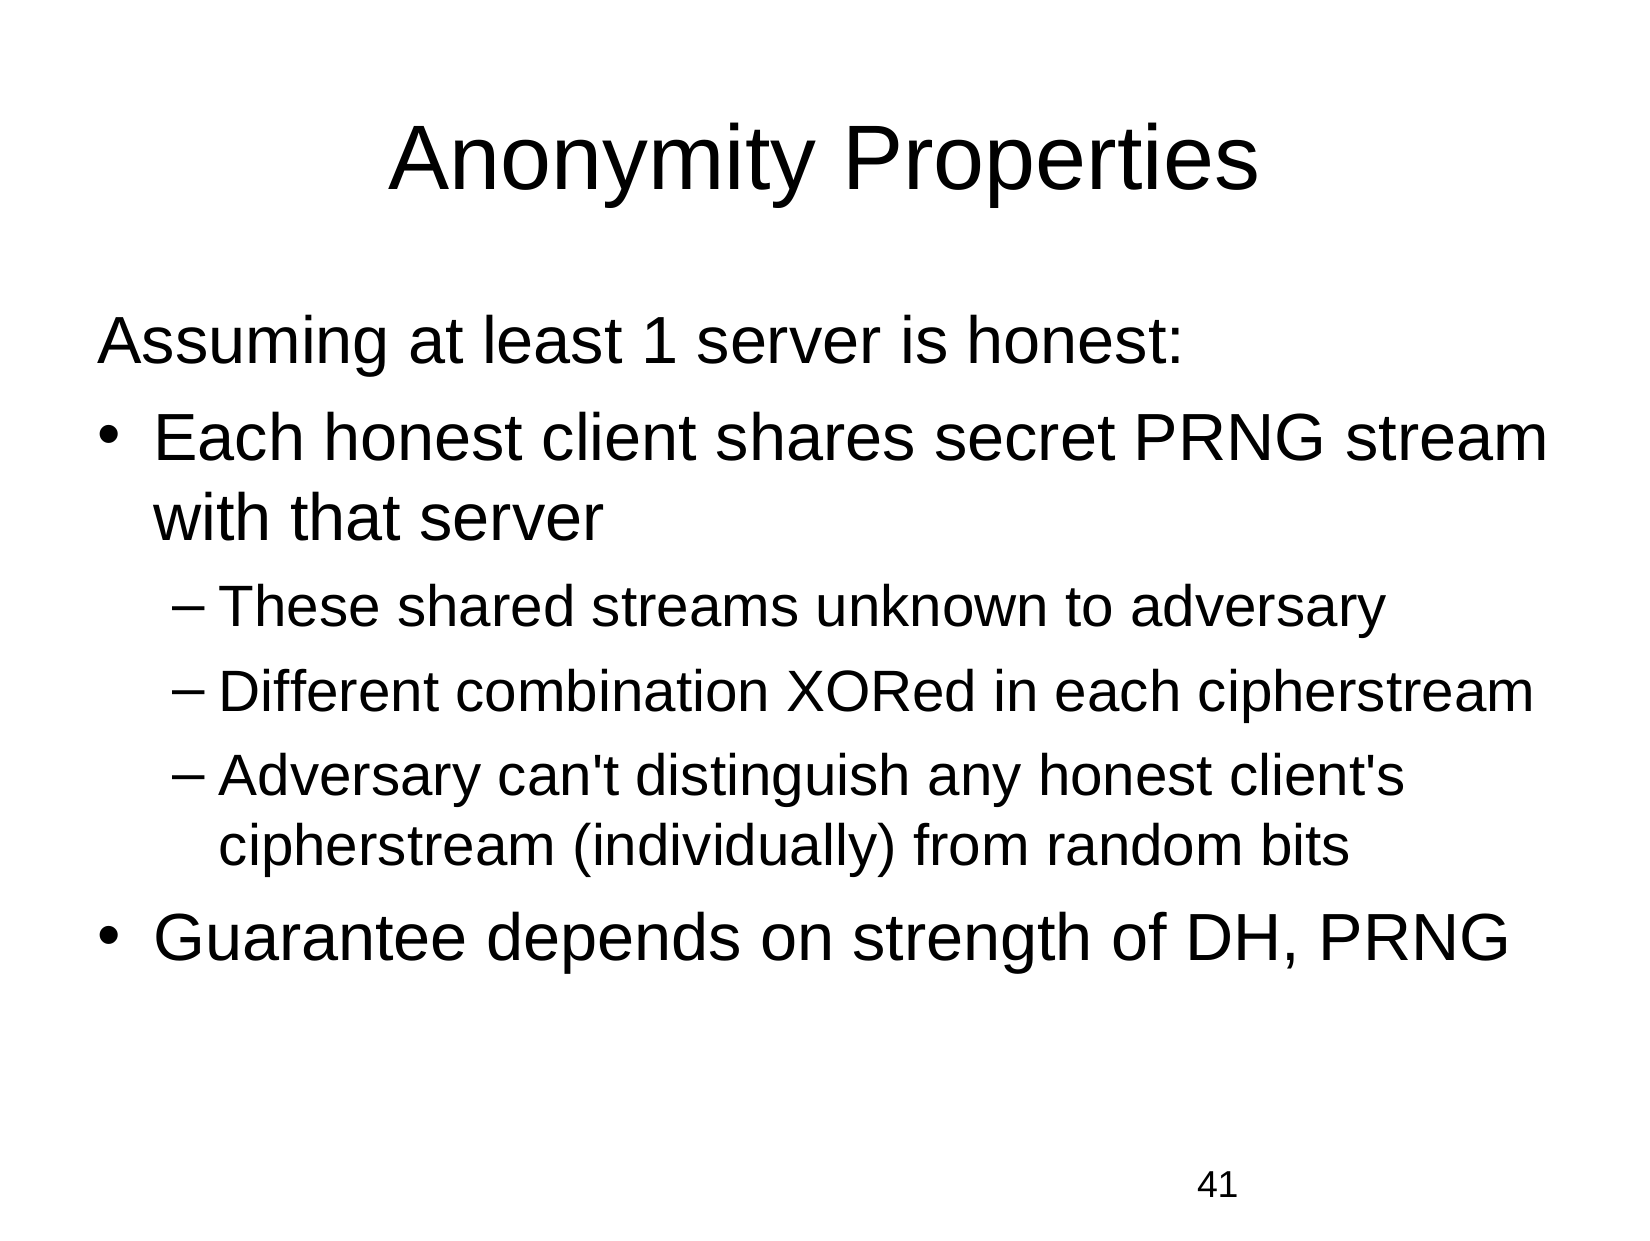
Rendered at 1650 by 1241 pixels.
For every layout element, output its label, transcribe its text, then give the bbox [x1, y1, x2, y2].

title Anonymity Properties [82, 49, 1568, 257]
list Assuming at least 1 server is honest: Each honest client shares secret PRNG stream with that server These shared streams unknown to adversary Different combination XORed in each cipherstream Adversary can't distinguish any honest client's cipherstream (individually) from random bits Guarantee depends on strength of DH, PRNG [82, 289, 1568, 1109]
